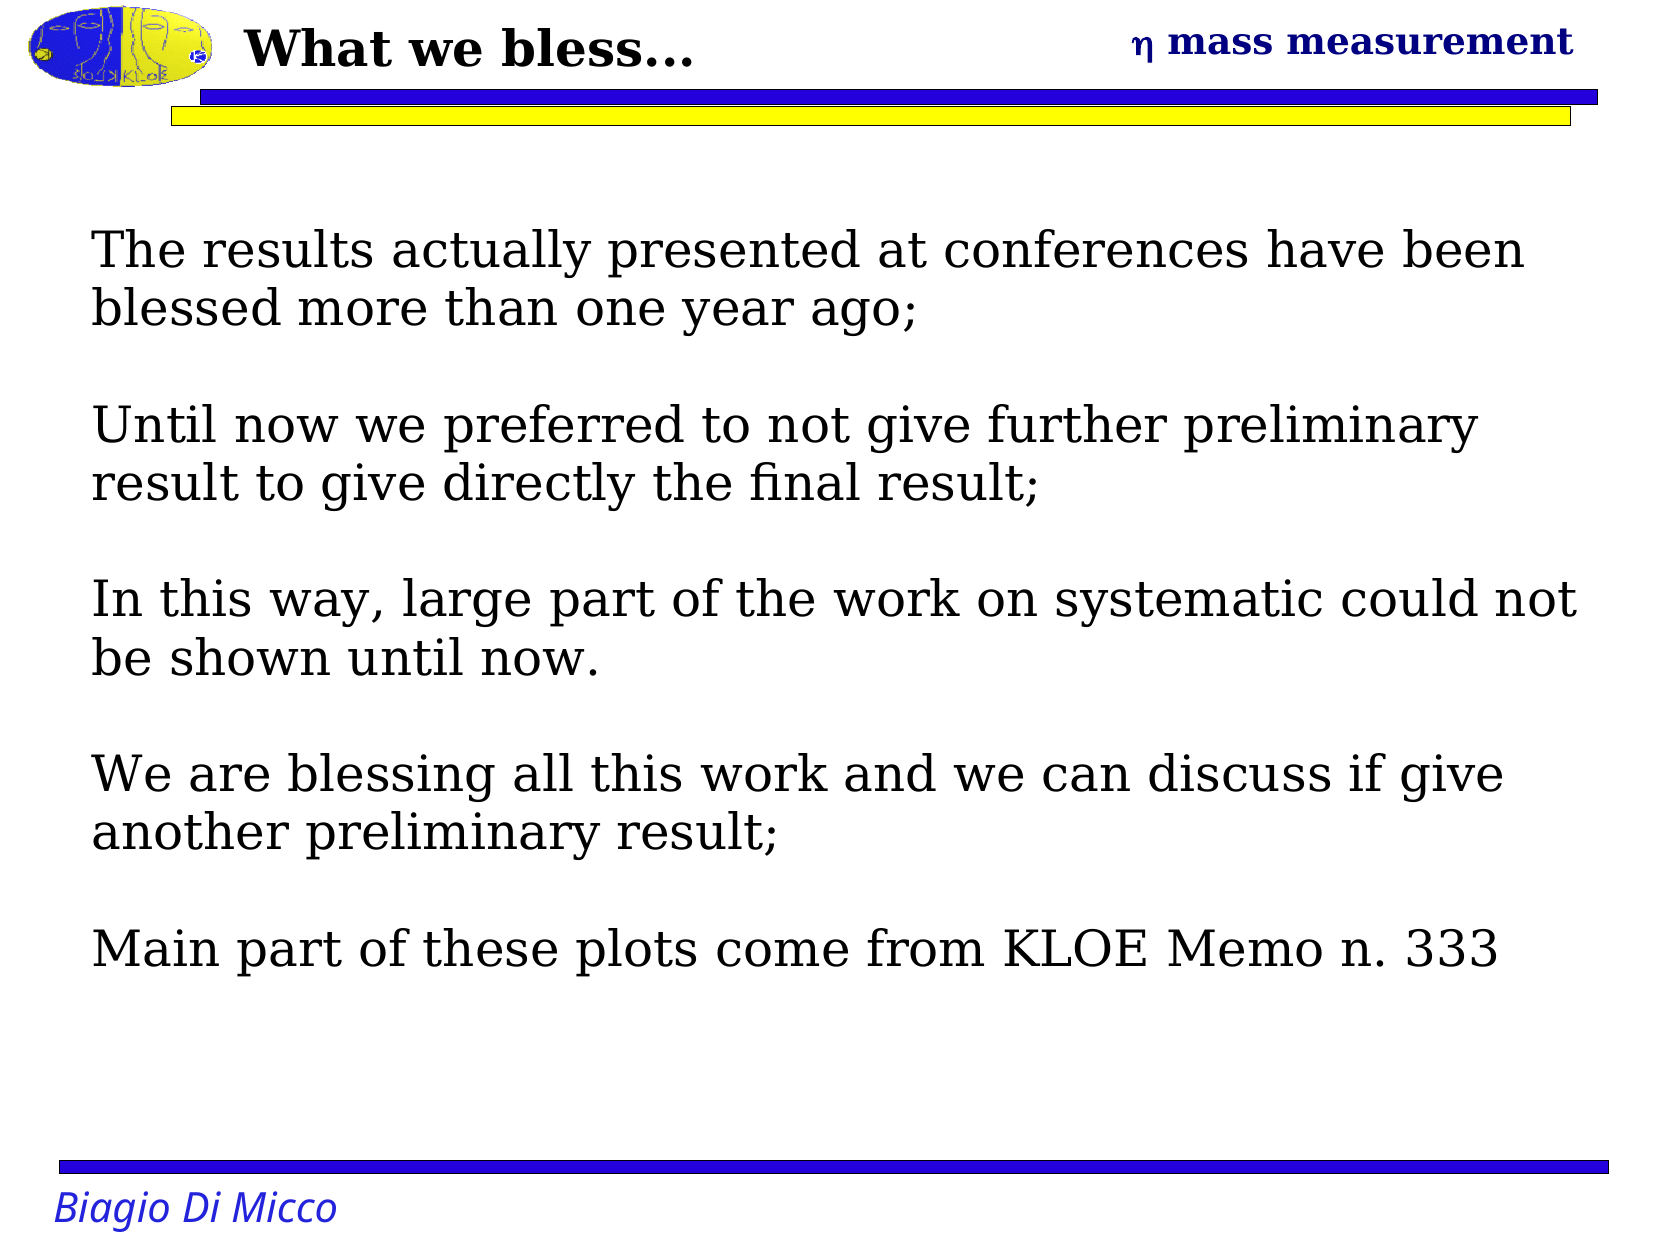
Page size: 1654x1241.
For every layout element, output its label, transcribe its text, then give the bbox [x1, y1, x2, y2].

text_box What we bless... [244, 19, 842, 78]
picture [20, 2, 220, 89]
text_box The results actually presented at conferences have been blessed more than one year ago; Until now we preferred to not give further preliminary result to give directly the final result; In this way, large part of the work on systematic could not be shown until now. We are blessing all this work and we can discuss if give another preliminary result; Main part of these plots come from KLOE Memo n. 333 [91, 220, 1628, 978]
